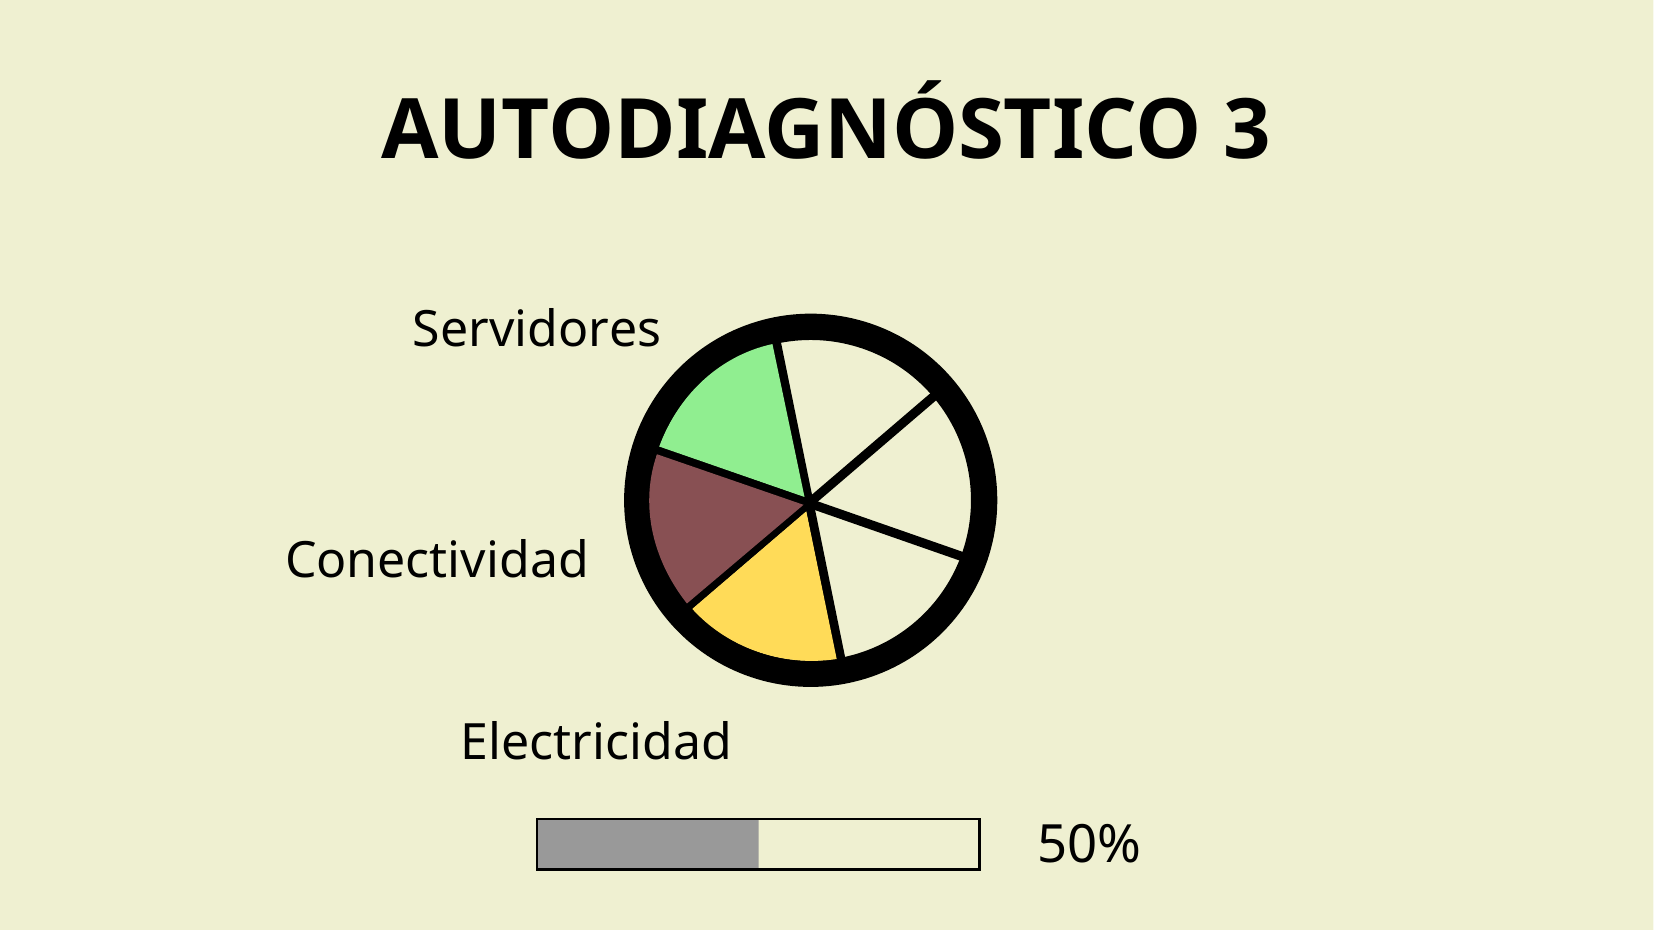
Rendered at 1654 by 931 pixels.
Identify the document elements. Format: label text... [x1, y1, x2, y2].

picture [451, 299, 1240, 885]
text_box Servidores [360, 282, 715, 343]
text_box Conectividad [259, 513, 451, 574]
title Autodiagnóstico 3 [82, 48, 1571, 205]
